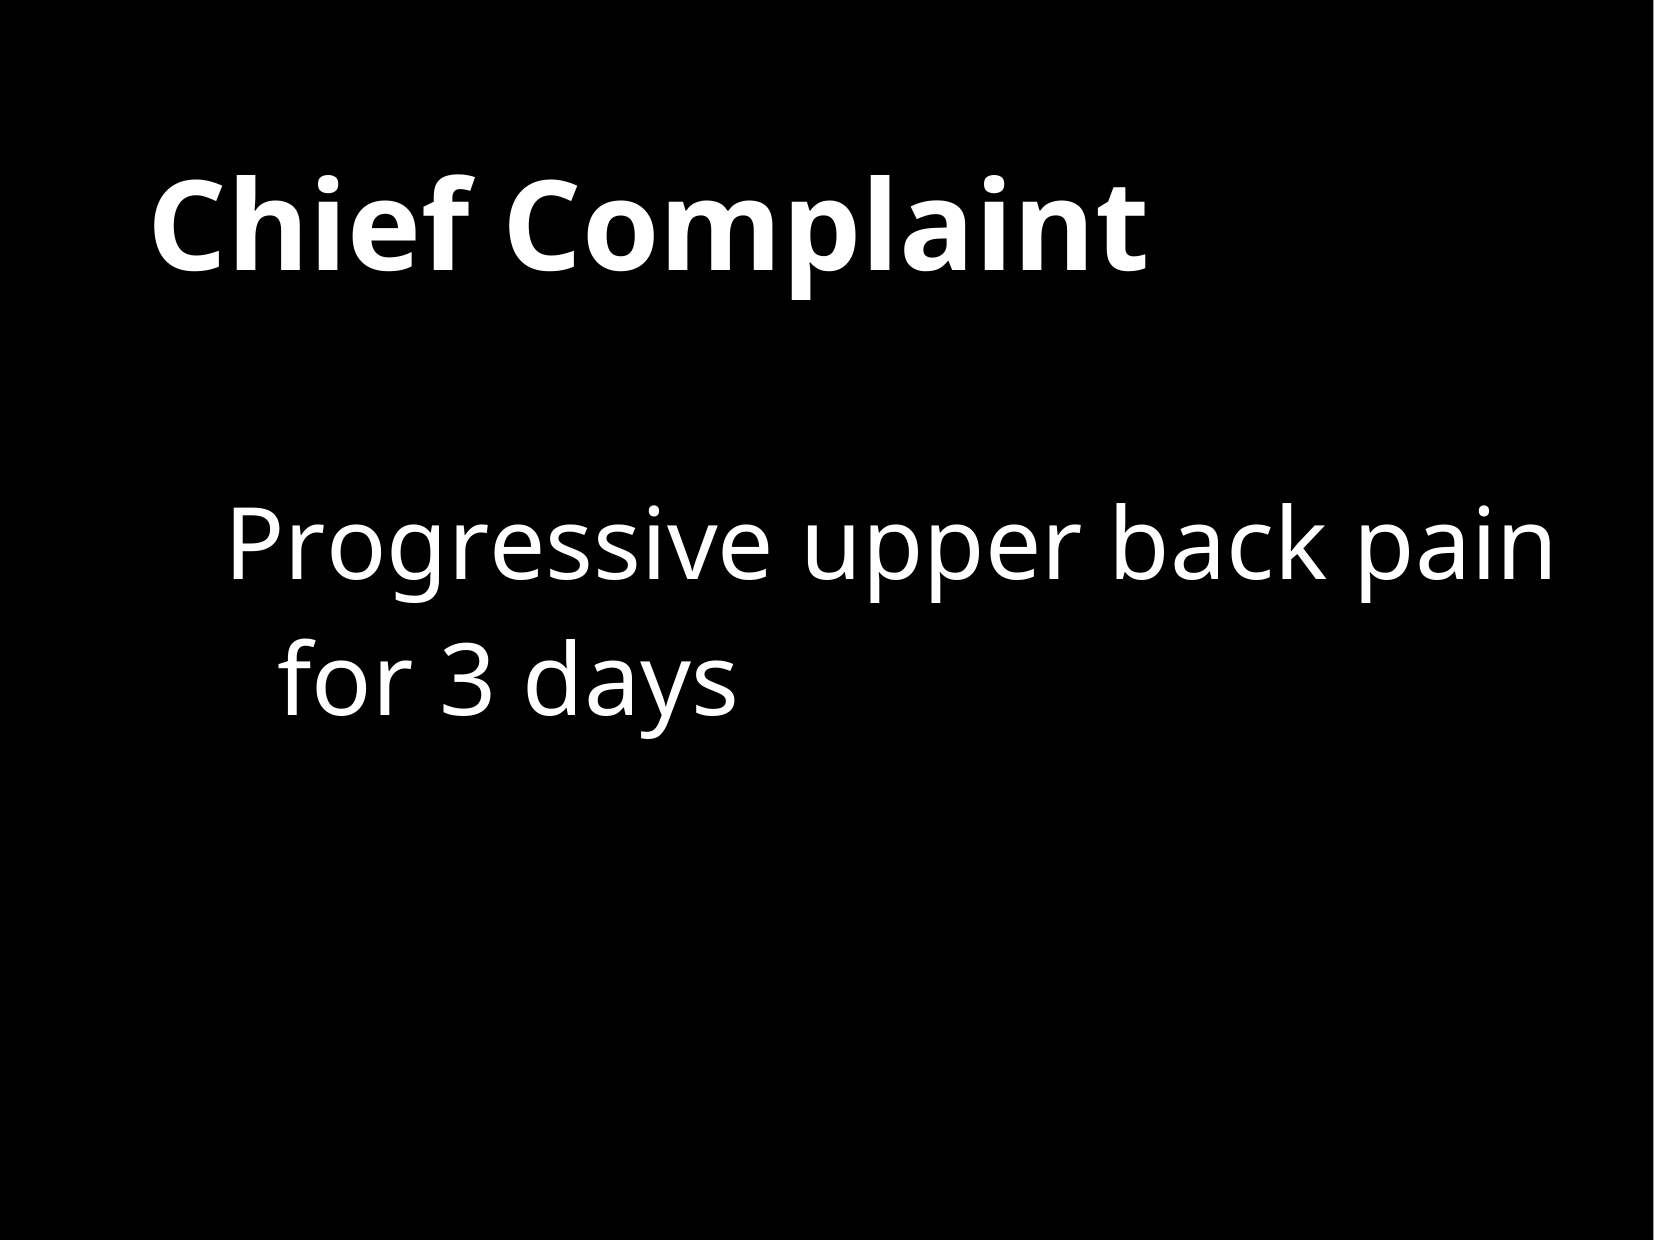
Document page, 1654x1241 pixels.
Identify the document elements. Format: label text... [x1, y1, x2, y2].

title Chief Complaint [147, 118, 1506, 326]
list Progressive upper back pain for 3 days [206, 472, 1571, 1109]
